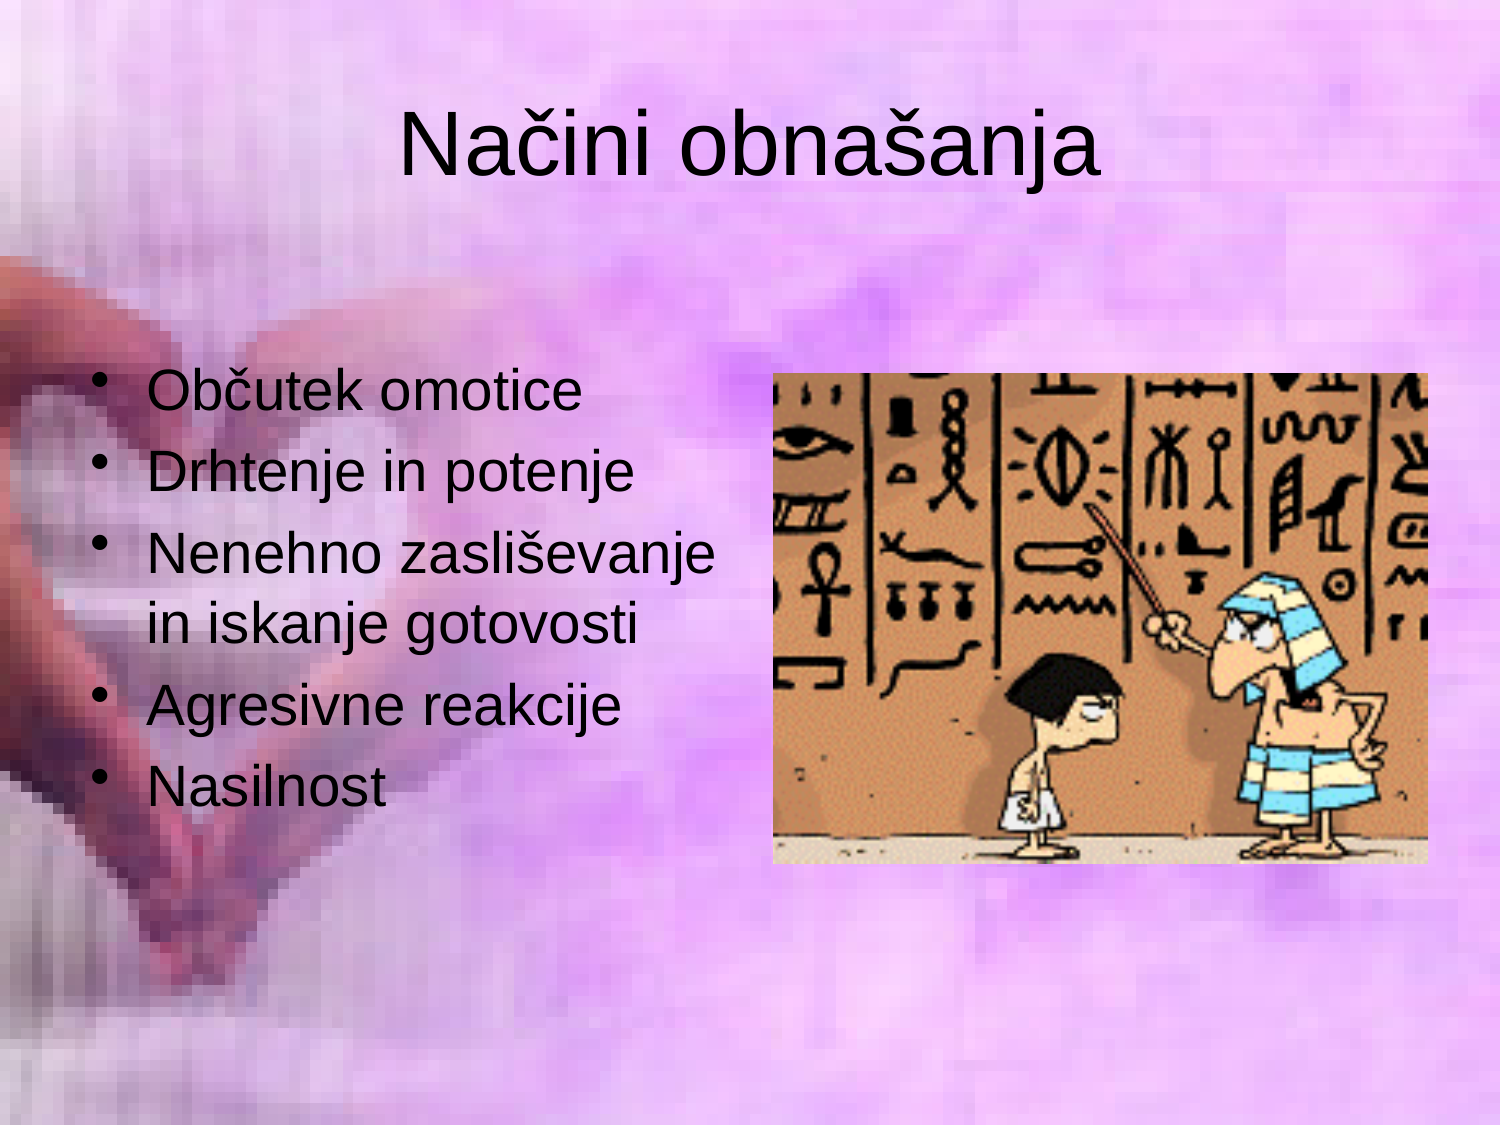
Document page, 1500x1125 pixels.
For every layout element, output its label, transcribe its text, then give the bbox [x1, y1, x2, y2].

picture [0, 0, 1500, 1125]
title Načini obnašanja [75, 45, 1425, 233]
list Občutek omotice Drhtenje in potenje Nenehno zasliševanje in iskanje gotovosti Agresivne reakcije Nasilnost [75, 262, 738, 1005]
